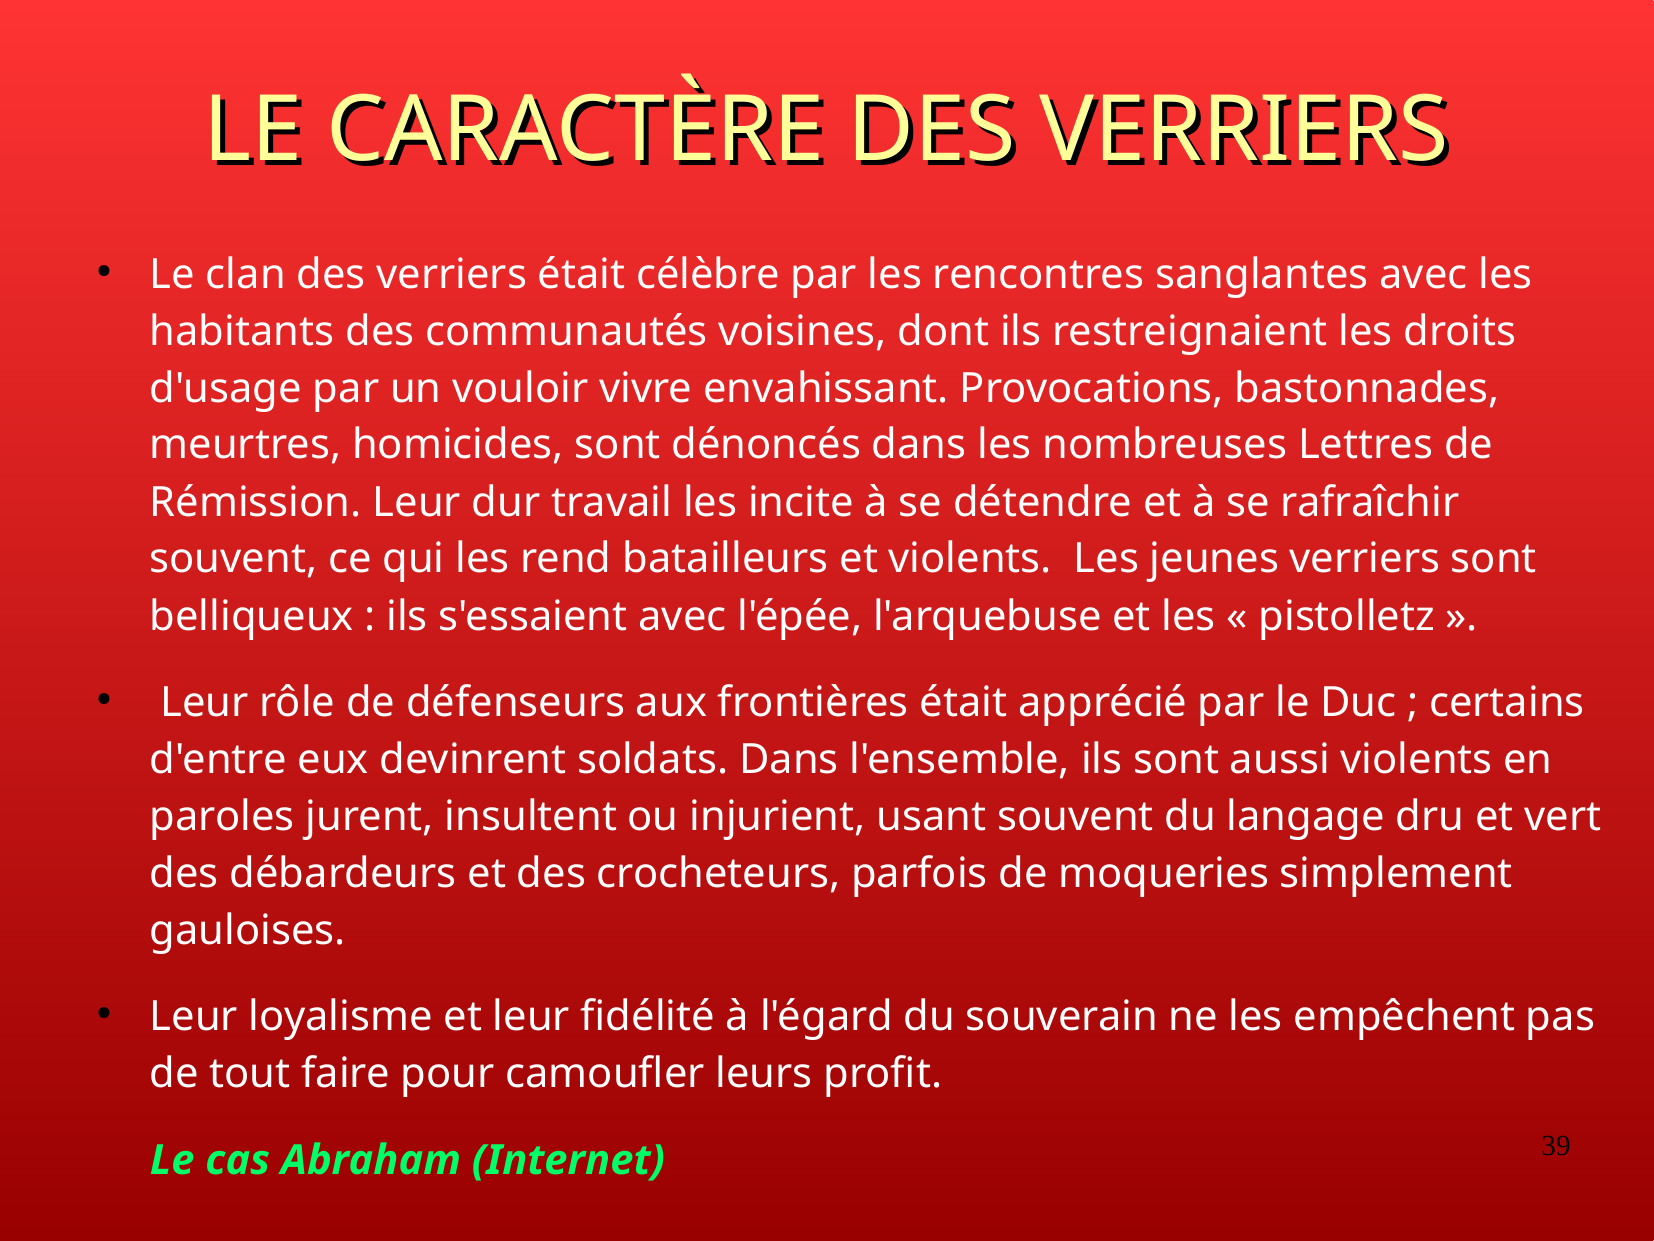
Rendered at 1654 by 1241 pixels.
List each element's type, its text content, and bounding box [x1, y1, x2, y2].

list Le clan des verriers était célèbre par les rencontres sanglantes avec les habitants des communautés voisines, dont ils restreignaient les droits d'usage par un vouloir vivre envahissant. Provocations, bastonnades, meurtres, homicides, sont dénoncés dans les nombreuses Lettres de Rémission. Leur dur travail les incite à se détendre et à se rafraîchir souvent, ce qui les rend batailleurs et violents. Les jeunes verriers sont belliqueux : ils s'essaient avec l'épée, l'arquebuse et les « pistolletz ». Leur rôle de défenseurs aux frontières était apprécié par le Duc ; certains d'entre eux devinrent soldats. Dans l'ensemble, ils sont aussi violents en paroles jurent, insultent ou injurient, usant souvent du langage dru et vert des débardeurs et des crocheteurs, parfois de moqueries simplement gauloises. Leur loyalisme et leur fidélité à l'égard du souverain ne les empêchent pas de tout faire pour camoufler leurs profit. Le cas Abraham (Internet) [78, 243, 1627, 1108]
title LE CARACTÈRE DES VERRIERS [82, 49, 1571, 201]
